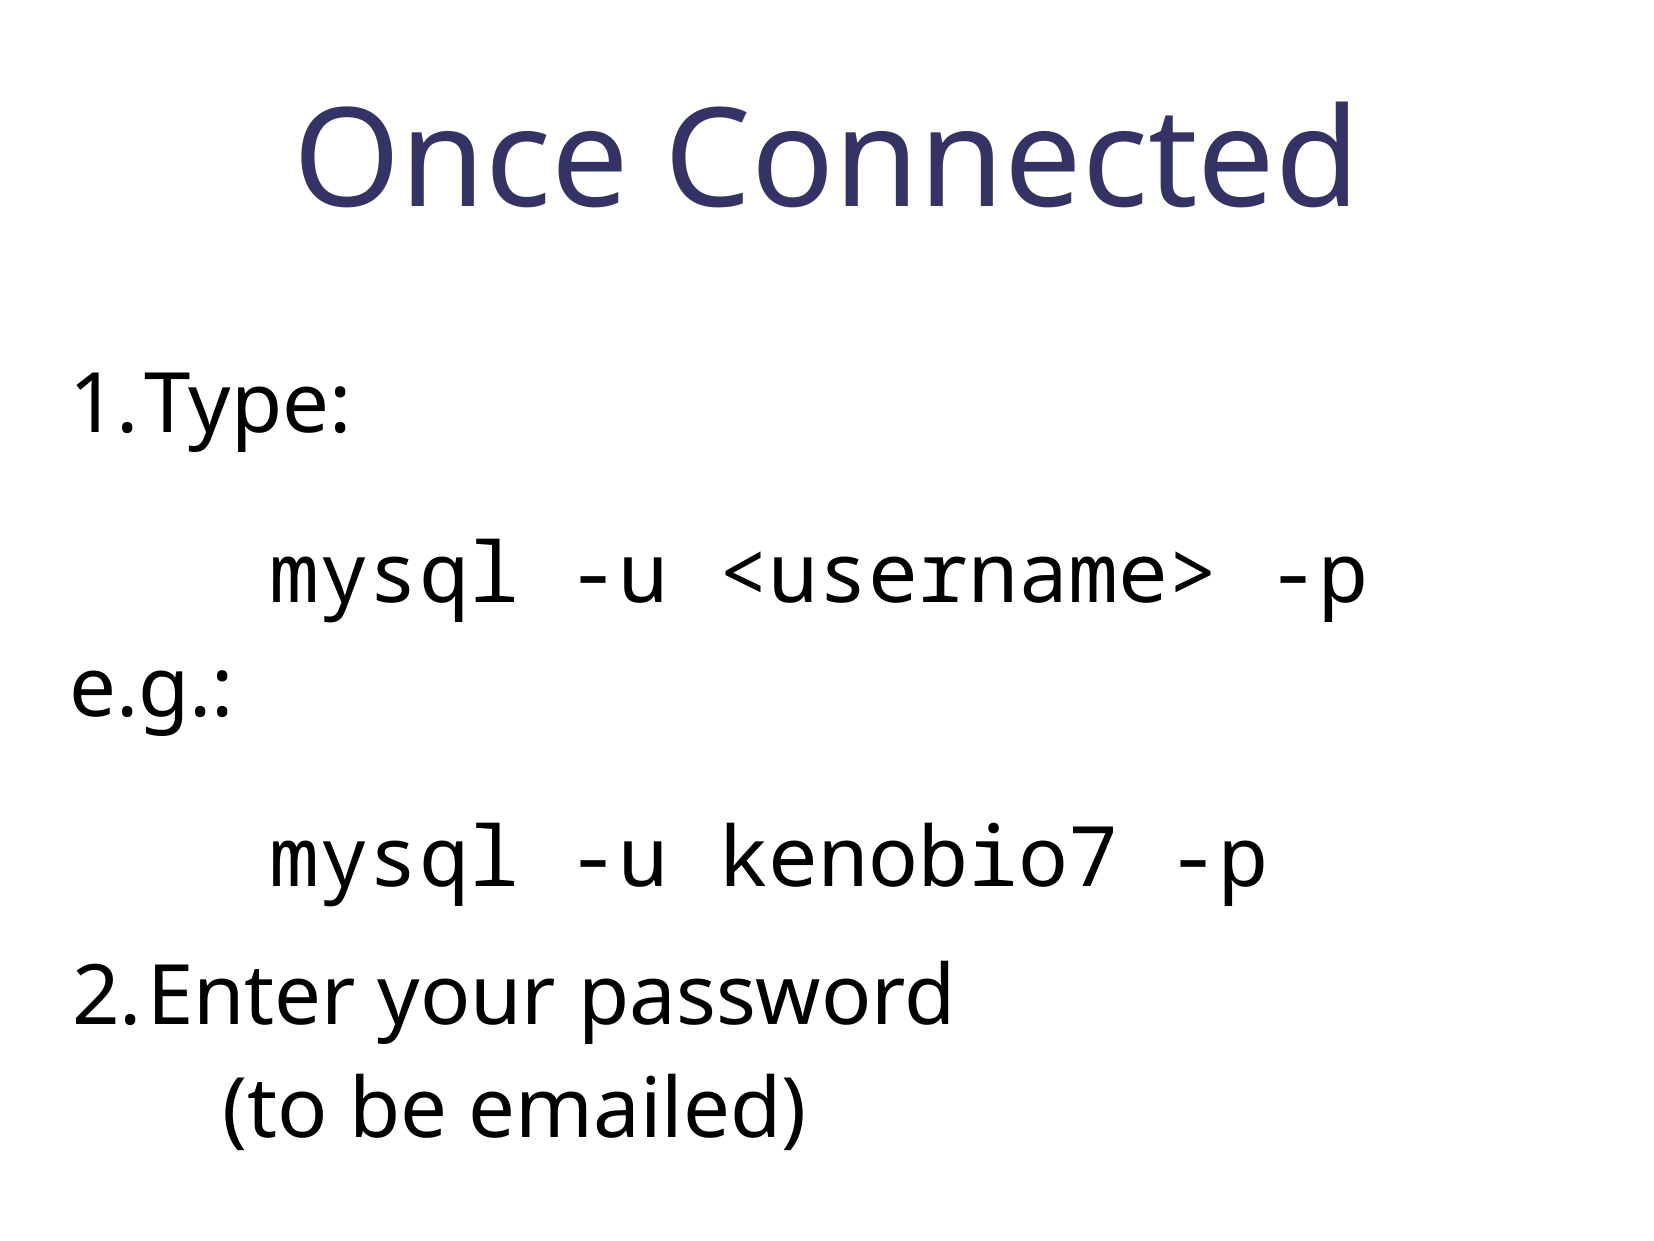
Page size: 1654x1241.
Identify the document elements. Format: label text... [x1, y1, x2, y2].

title Once Connected [82, 56, 1571, 250]
subtitle 1. Type: mysql -u <username> -p e.g.: mysql -u kenobio7 -p [69, 343, 1558, 831]
text_box 2. Enter your password (to be emailed) [72, 935, 1561, 1138]
